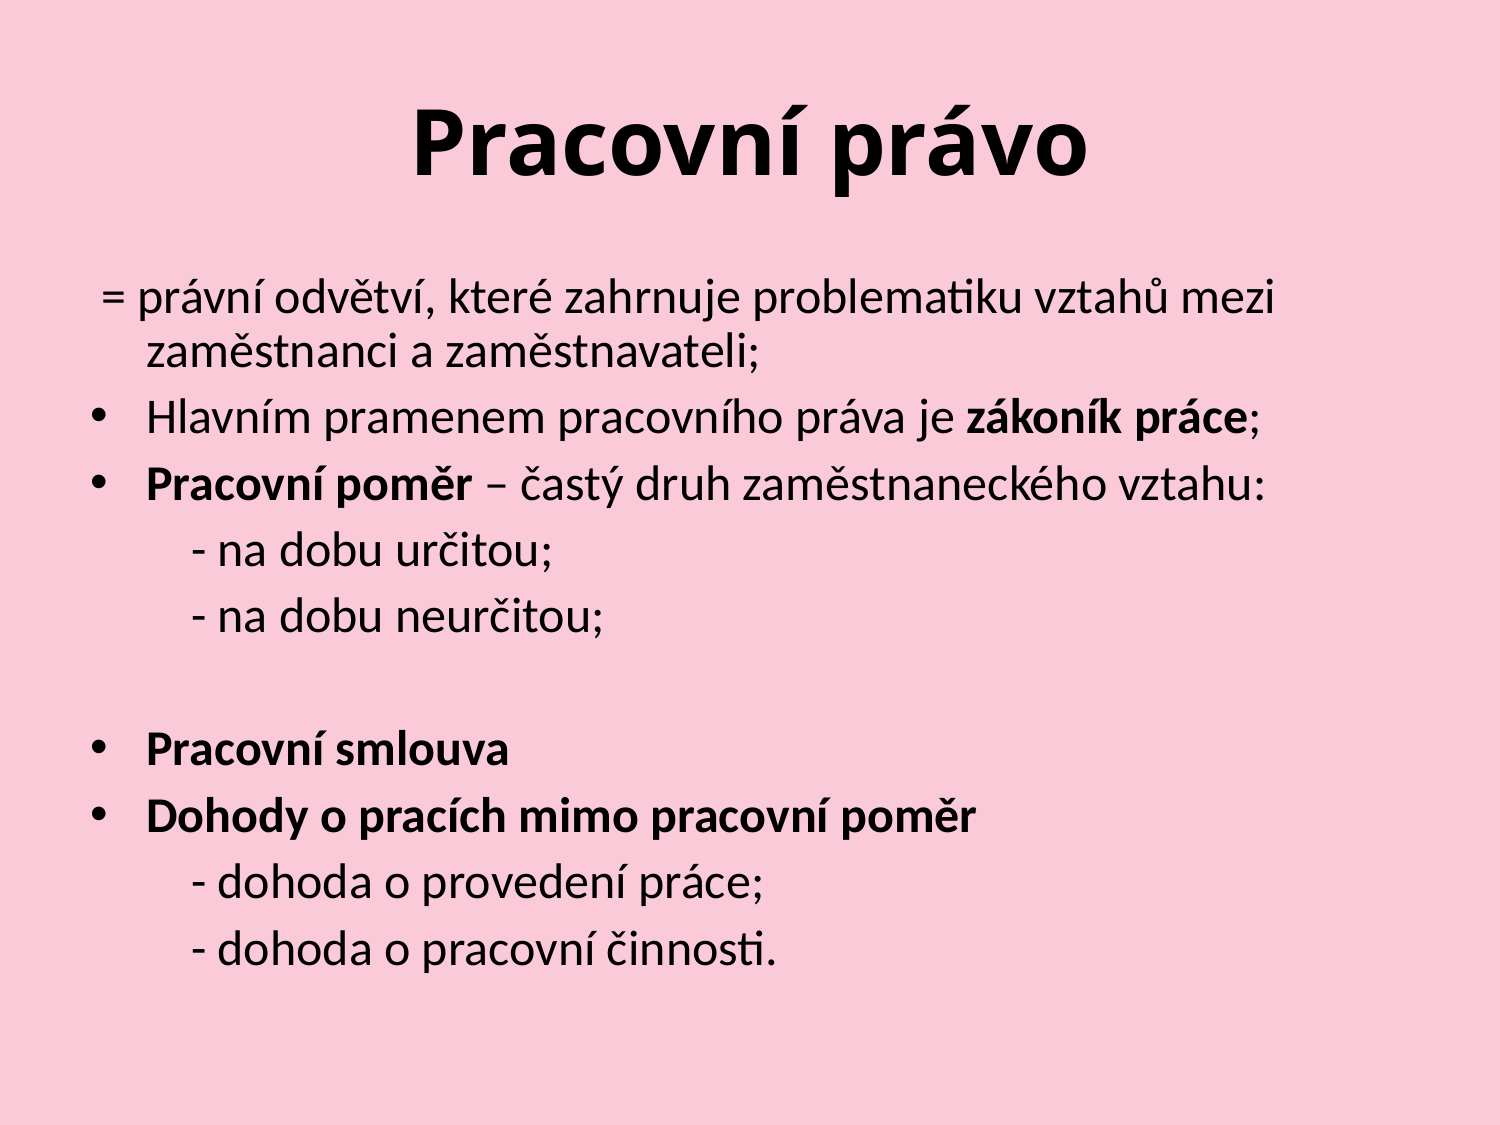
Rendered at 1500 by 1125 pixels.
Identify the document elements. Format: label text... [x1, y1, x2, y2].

list = právní odvětví, které zahrnuje problematiku vztahů mezi zaměstnanci a zaměstnavateli; Hlavním pramenem pracovního práva je zákoník práce; Pracovní poměr – častý druh zaměstnaneckého vztahu: - na dobu určitou; - na dobu neurčitou; Pracovní smlouva Dohody o pracích mimo pracovní poměr - dohoda o provedení práce; - dohoda o pracovní činnosti. [75, 262, 1426, 1125]
title Pracovní právo [75, 45, 1426, 233]
